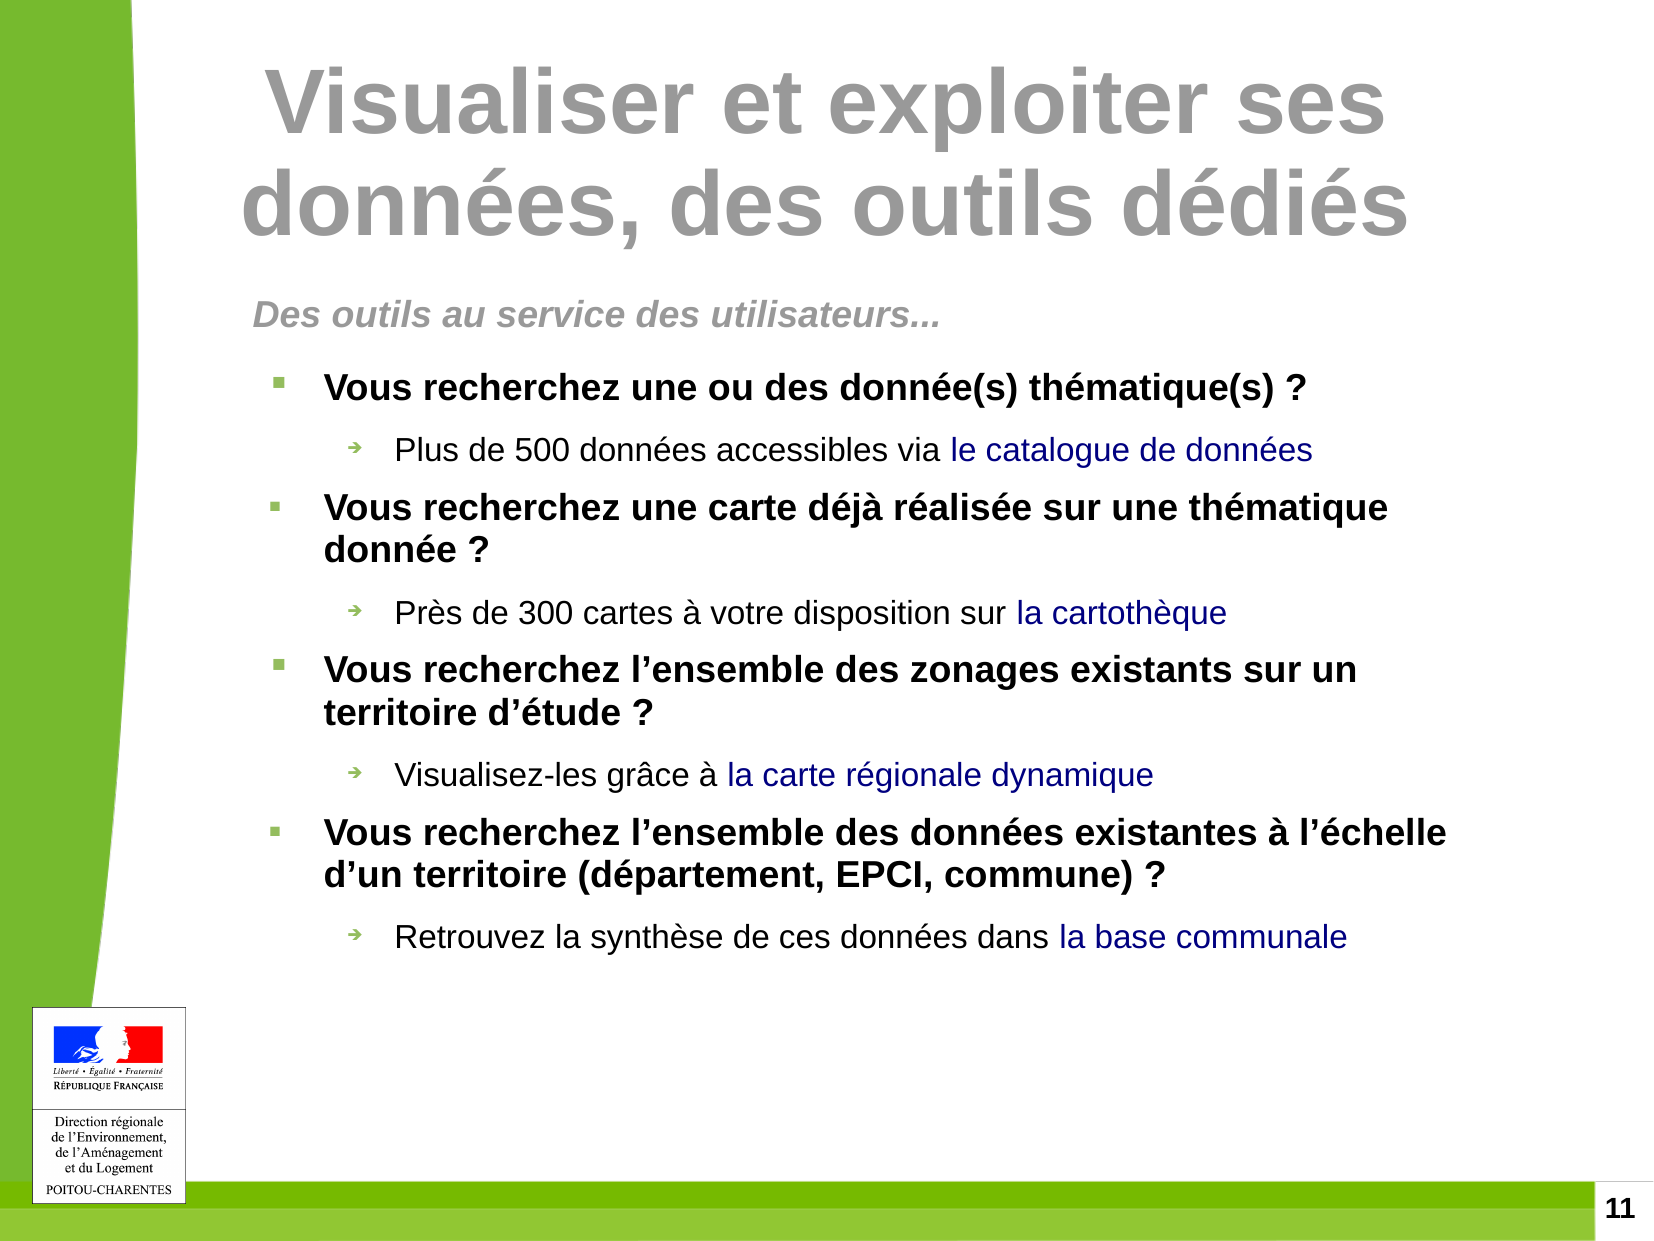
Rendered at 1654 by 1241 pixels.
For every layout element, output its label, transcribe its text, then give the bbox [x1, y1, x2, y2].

picture [0, 0, 1654, 1241]
title Visualiser et exploiter ses données, des outils dédiés [82, 49, 1571, 257]
list Des outils au service des utilisateurs... Vous recherchez une ou des donnée(s) thématique(s) ? Plus de 500 données accessibles via le catalogue de données Vous recherchez une carte déjà réalisée sur une thématique donnée ? Près de 300 cartes à votre disposition sur la cartothèque Vous recherchez l’ensemble des zonages existants sur un territoire d’étude ? Visualisez-les grâce à la carte régionale dynamique Vous recherchez l’ensemble des données existantes à l’échelle d’un territoire (département, EPCI, commune) ? Retrouvez la synthèse de ces données dans la base communale [181, 290, 1512, 1027]
